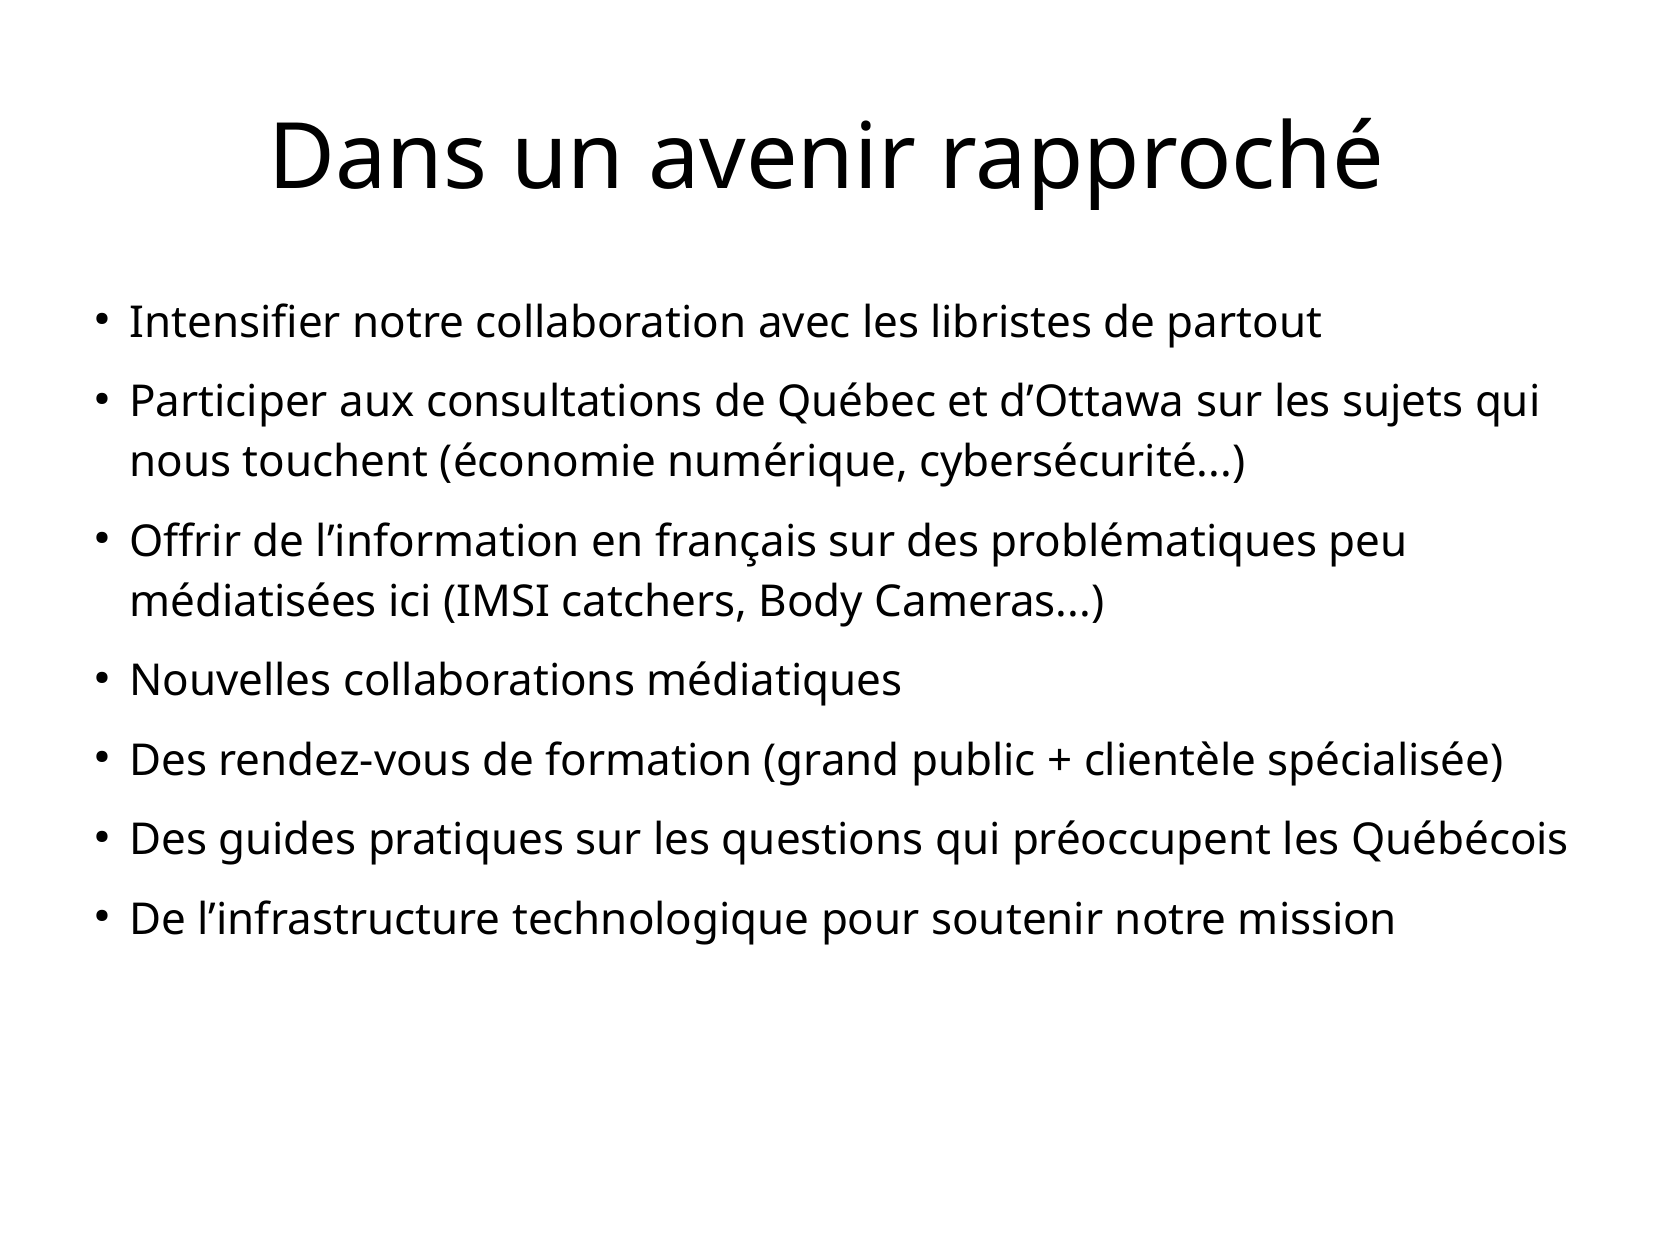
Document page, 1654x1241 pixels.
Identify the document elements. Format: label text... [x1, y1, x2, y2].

list Intensifier notre collaboration avec les libristes de partout Participer aux consultations de Québec et d’Ottawa sur les sujets qui nous touchent (économie numérique, cybersécurité...) Offrir de l’information en français sur des problématiques peu médiatisées ici (IMSI catchers, Body Cameras...) Nouvelles collaborations médiatiques Des rendez-vous de formation (grand public + clientèle spécialisée) Des guides pratiques sur les questions qui préoccupent les Québécois De l’infrastructure technologique pour soutenir notre mission [82, 290, 1571, 1010]
title Dans un avenir rapproché [82, 49, 1571, 257]
